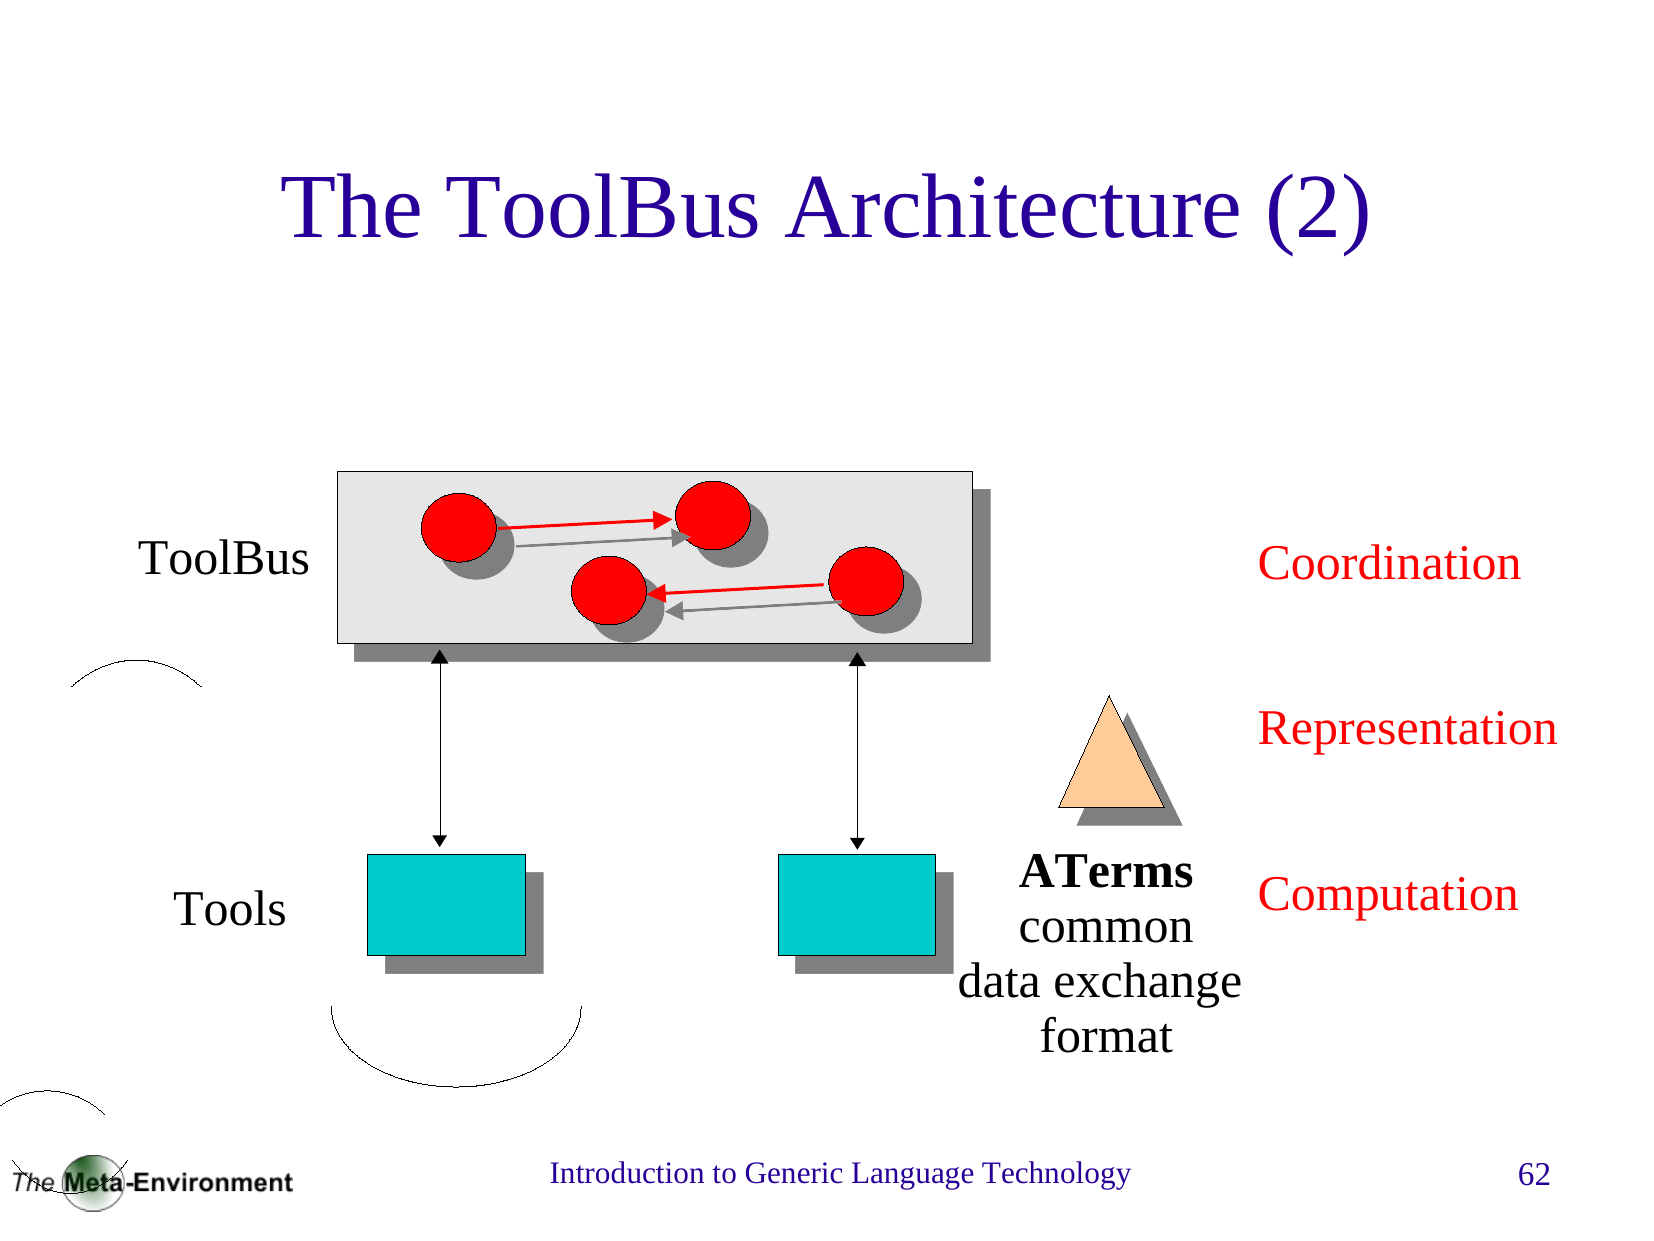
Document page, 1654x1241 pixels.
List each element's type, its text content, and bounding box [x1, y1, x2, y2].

text_box ATerms common data exchange format [957, 842, 1256, 1088]
text_box [1058, 695, 1165, 808]
picture [13, 1155, 293, 1212]
title The ToolBus Architecture (2) [121, 102, 1534, 311]
text_box [367, 854, 526, 956]
text_box ToolBus [137, 530, 311, 591]
text_box Coordination Representation Computation [1257, 534, 1559, 955]
text_box Tools [173, 880, 288, 941]
text_box [337, 471, 973, 644]
text_box [778, 854, 936, 956]
